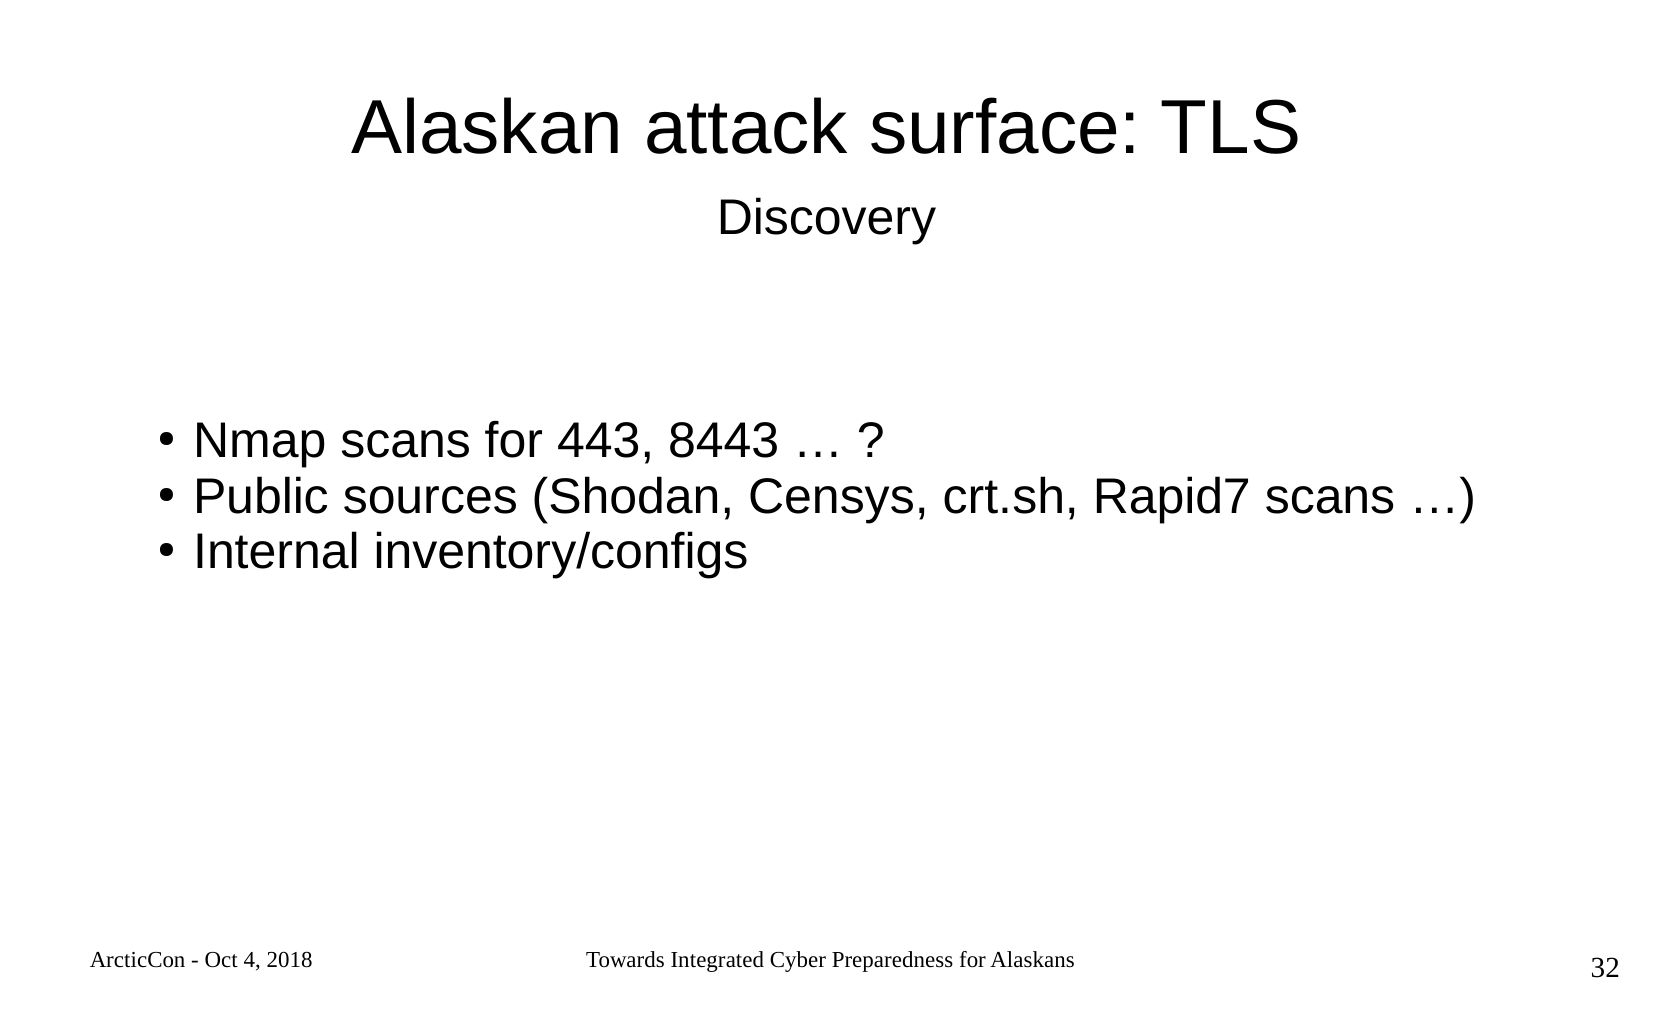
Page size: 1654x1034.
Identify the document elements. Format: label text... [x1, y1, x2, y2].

title Alaskan attack surface: TLS [82, 41, 1571, 189]
text_box <number> [1560, 951, 1621, 1023]
subtitle Discovery Nmap scans for 443, 8443 … ? Public sources (Shodan, Censys, crt.sh, Rapid7 scans …) Internal inventory/configs [82, 189, 1571, 980]
